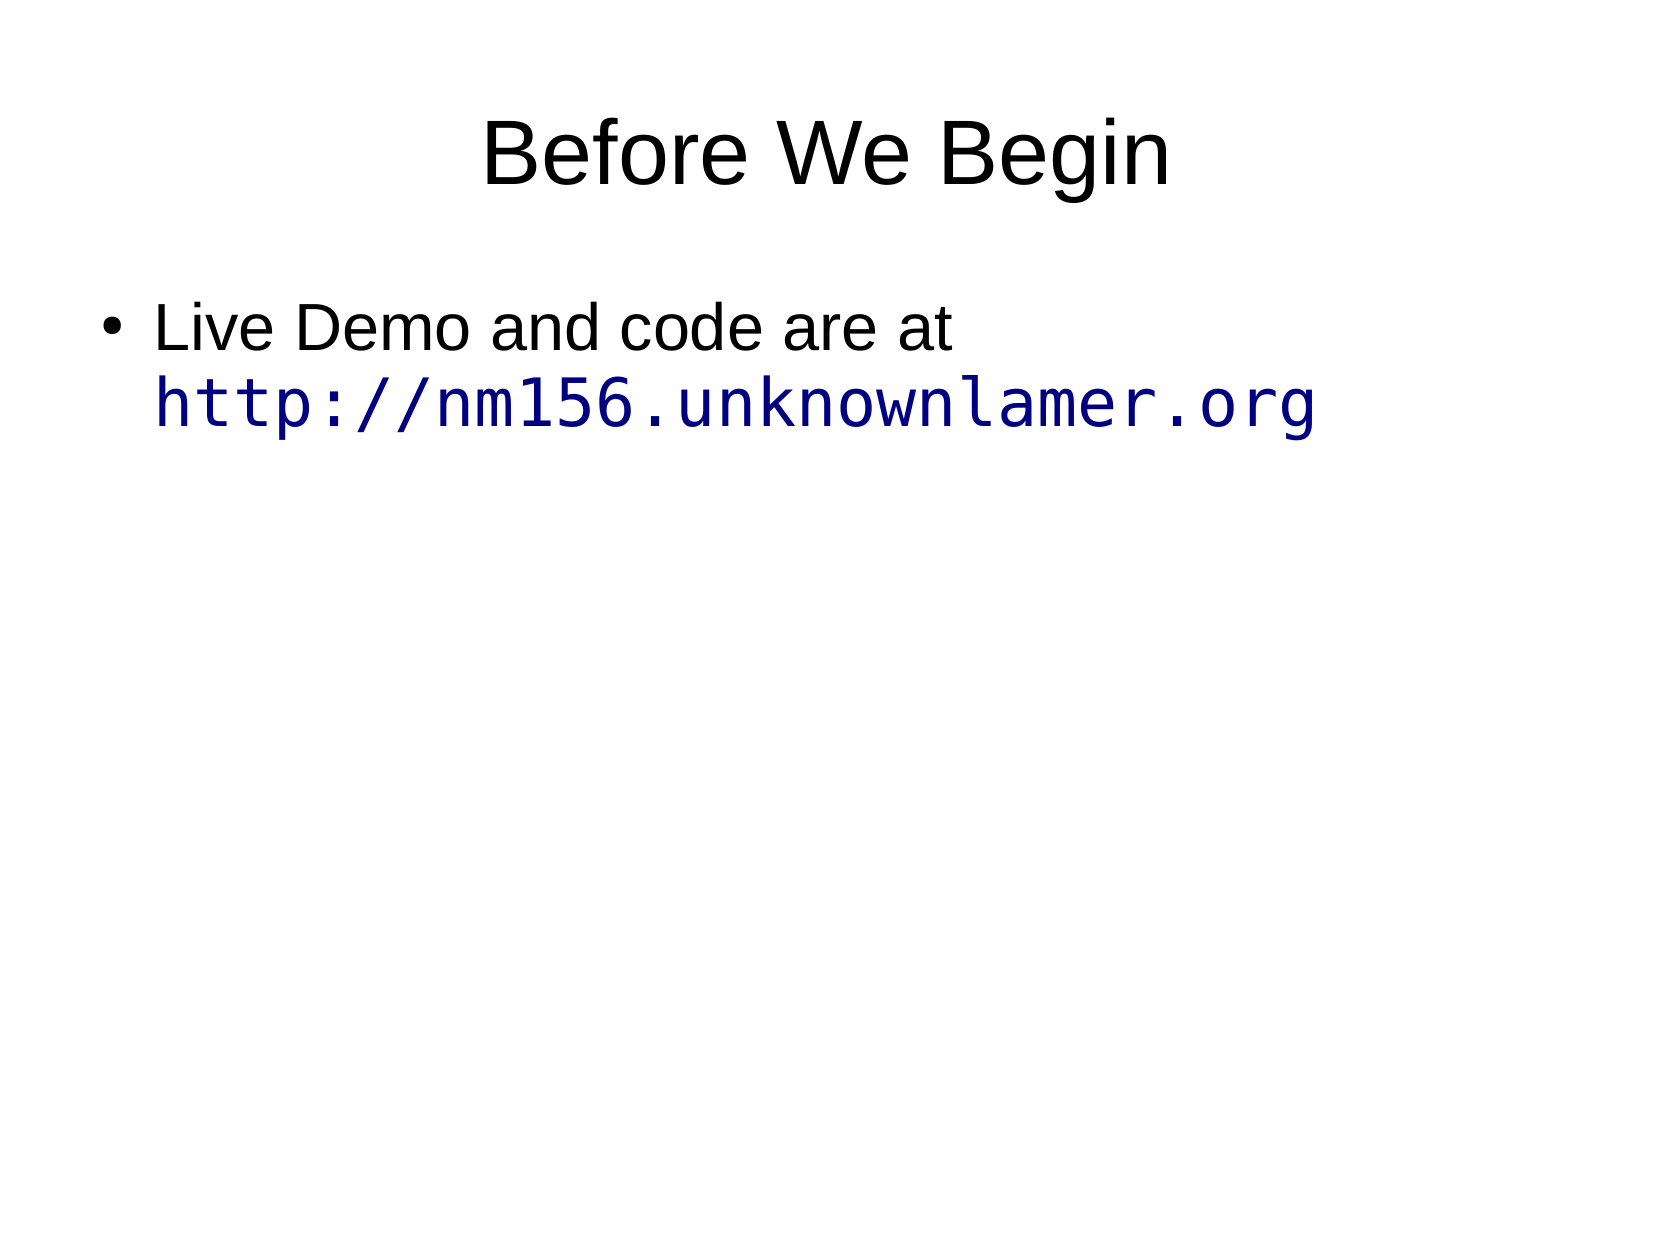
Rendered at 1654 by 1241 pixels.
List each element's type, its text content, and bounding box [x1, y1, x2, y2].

list Live Demo and code are at http://nm156.unknownlamer.org [82, 290, 1571, 1109]
title Before We Begin [82, 49, 1571, 257]
